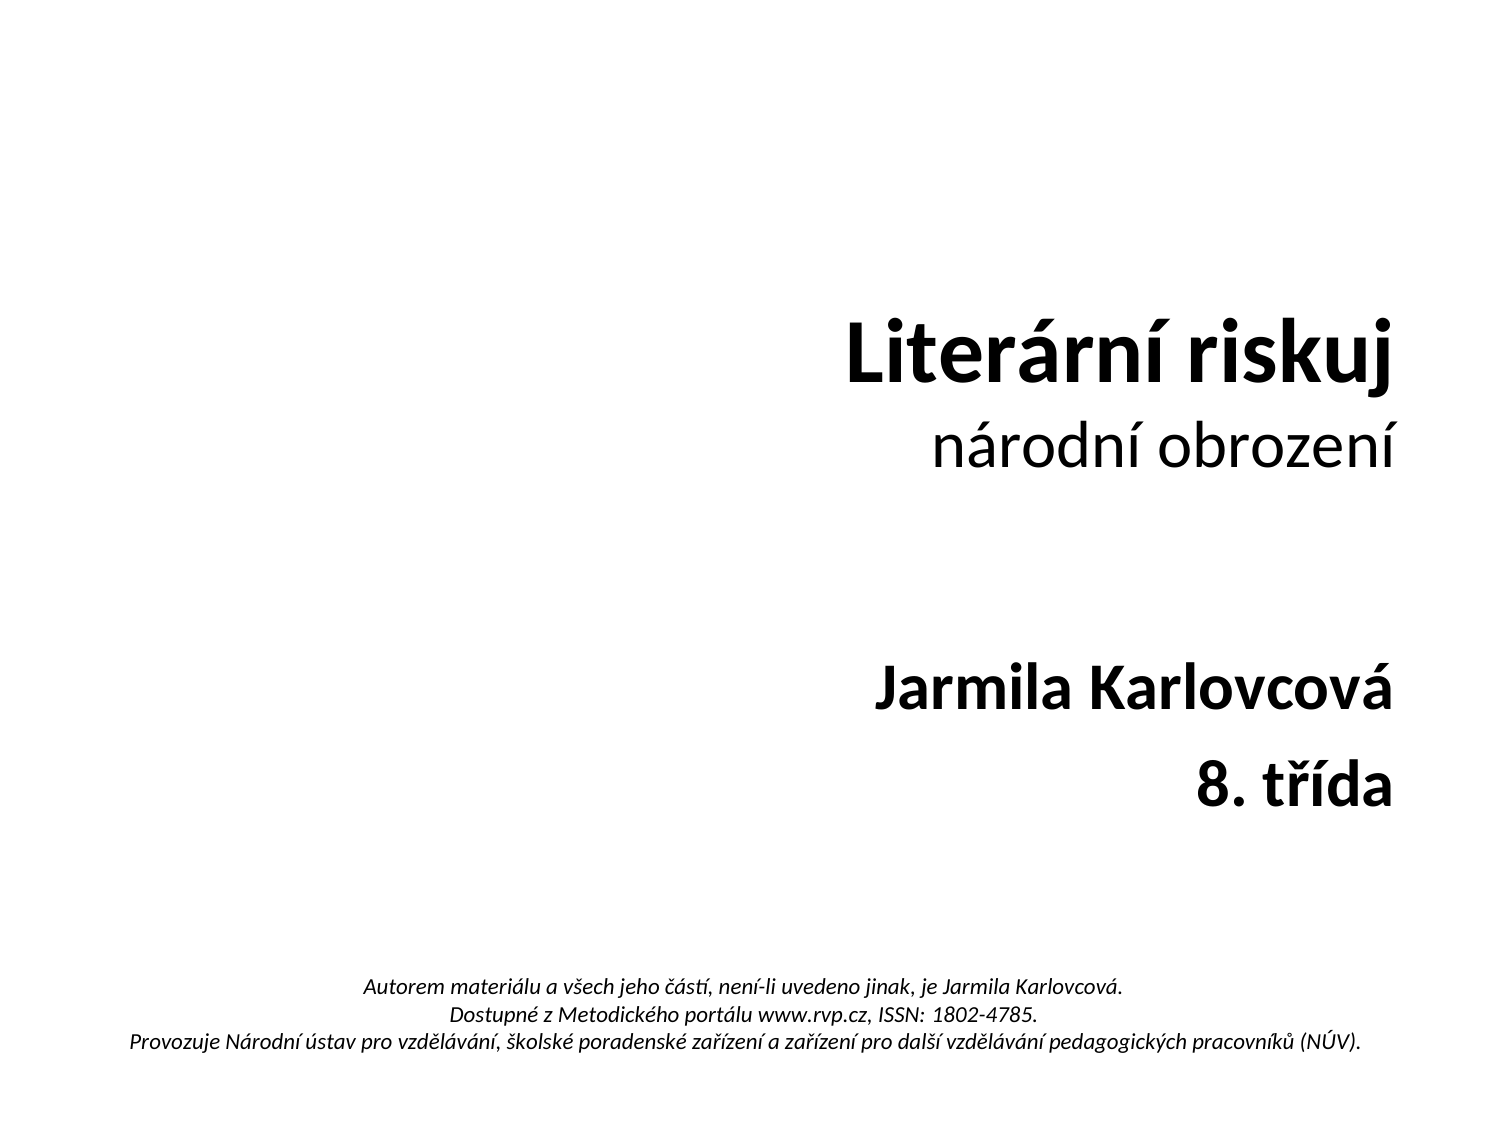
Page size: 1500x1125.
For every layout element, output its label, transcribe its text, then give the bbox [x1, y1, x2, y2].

text_box Autorem materiálu a všech jeho částí, není-li uvedeno jinak, je Jarmila Karlovcová. Dostupné z Metodického portálu www.rvp.cz, ISSN: 1802-4785. Provozuje Národní ústav pro vzdělávání, školské poradenské zařízení a zařízení pro další vzdělávání pedagogických pracovníků (NÚV). [38, 964, 1456, 1062]
title Literární riskuj národní obrození [135, 243, 1411, 528]
text_box Jarmila Karlovcová 8. třída [360, 538, 1411, 828]
